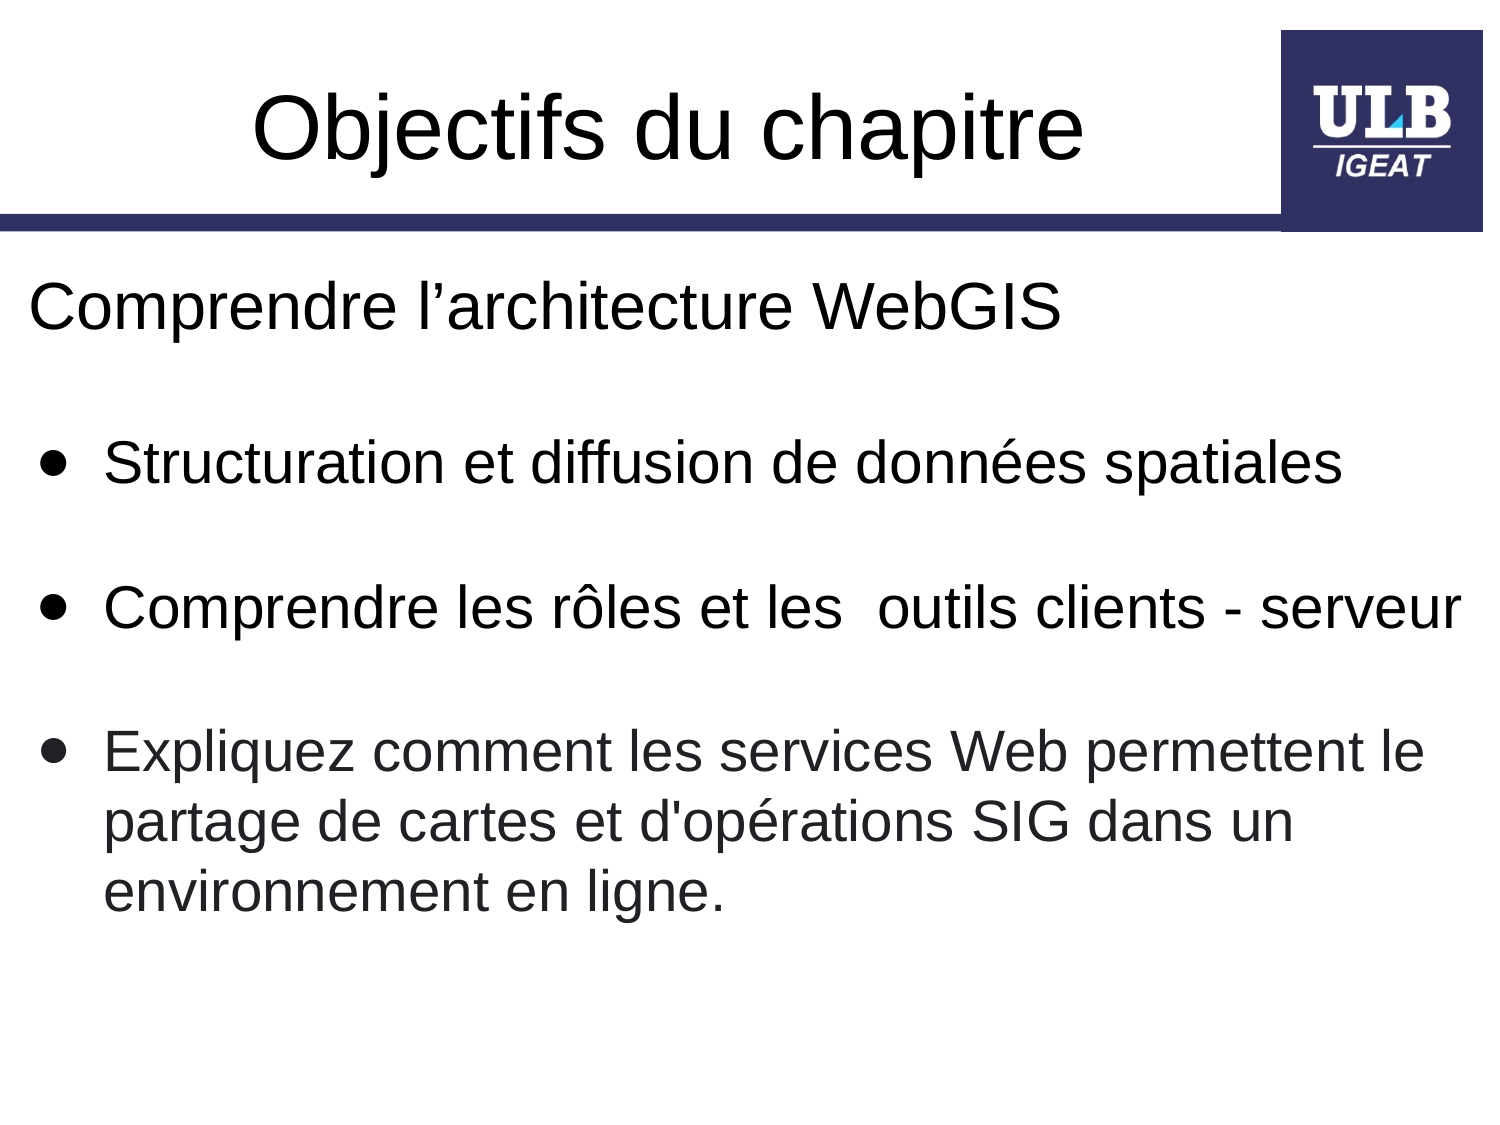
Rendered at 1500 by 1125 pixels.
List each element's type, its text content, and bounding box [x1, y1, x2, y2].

picture [1281, 30, 1483, 232]
text_box Objectifs du chapitre [74, 44, 1264, 201]
text_box Comprendre l’architecture WebGIS Structuration et diffusion de données spatiales Comprendre les rôles et les outils clients - serveur Expliquez comment les services Web permettent le partage de cartes et d'opérations SIG dans un environnement en ligne. [28, 263, 1489, 916]
